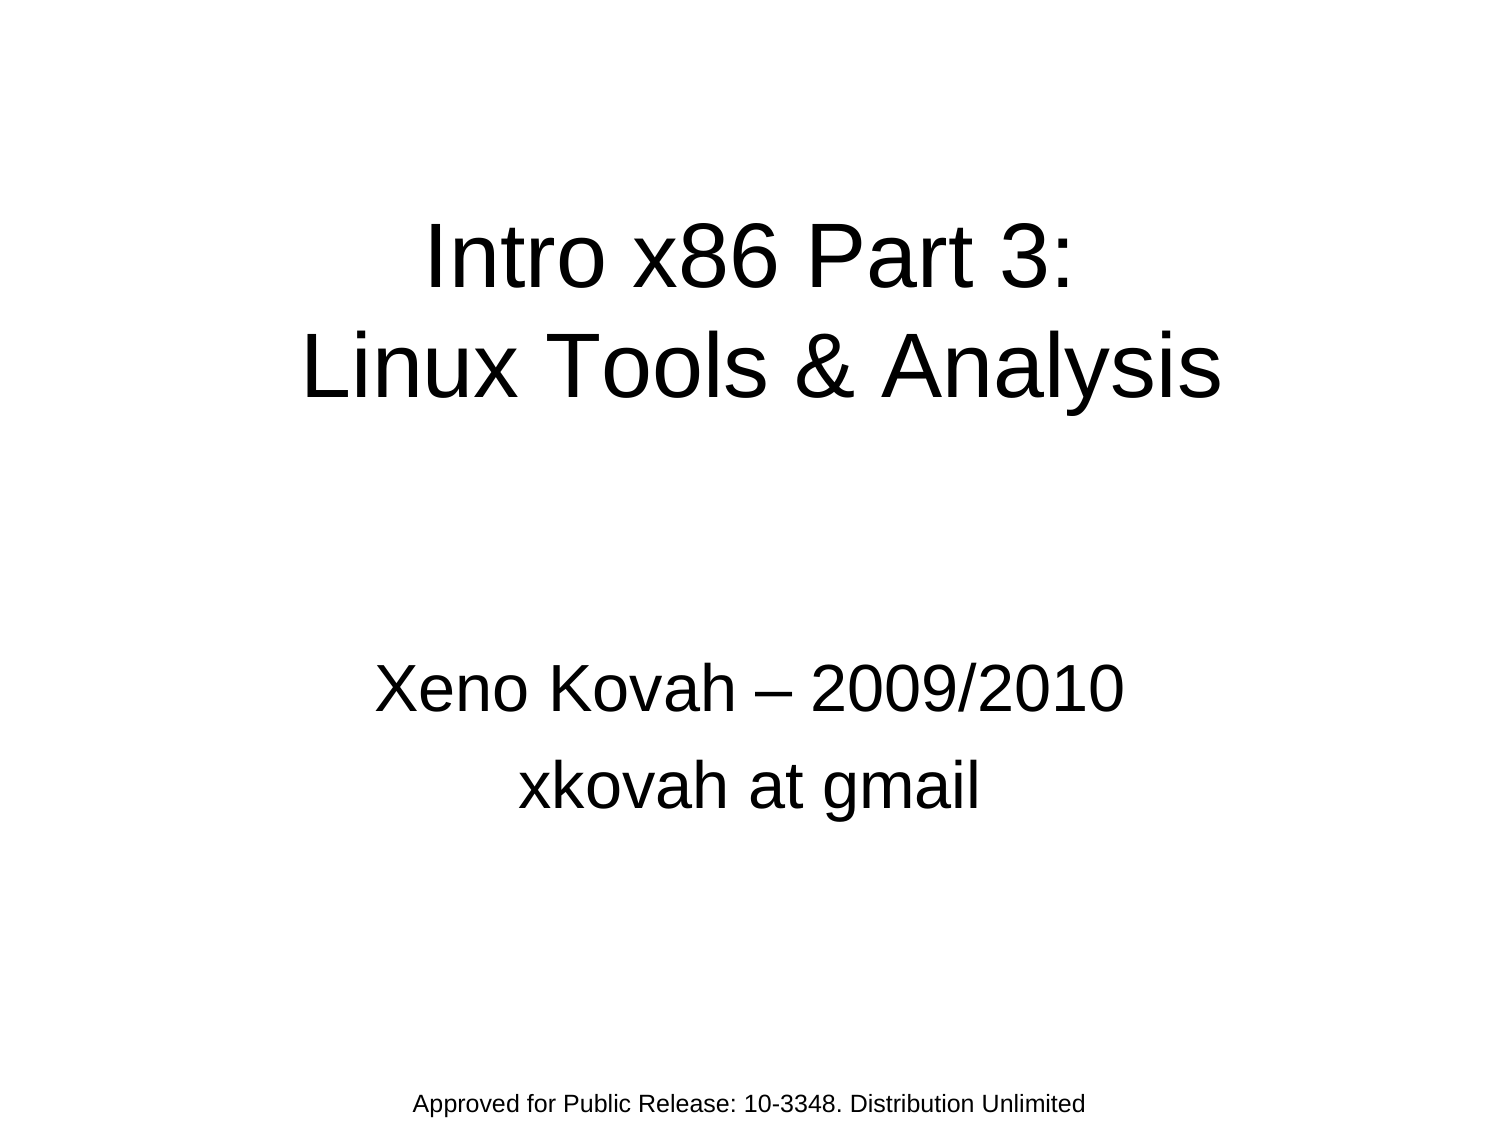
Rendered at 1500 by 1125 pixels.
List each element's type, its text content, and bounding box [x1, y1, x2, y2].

title Intro x86 Part 3: Linux Tools & Analysis [112, 188, 1388, 424]
text_box Xeno Kovah – 2009/2010 xkovah at gmail [225, 637, 1276, 926]
text_box Approved for Public Release: 10-3348. Distribution Unlimited [0, 1079, 1500, 1125]
